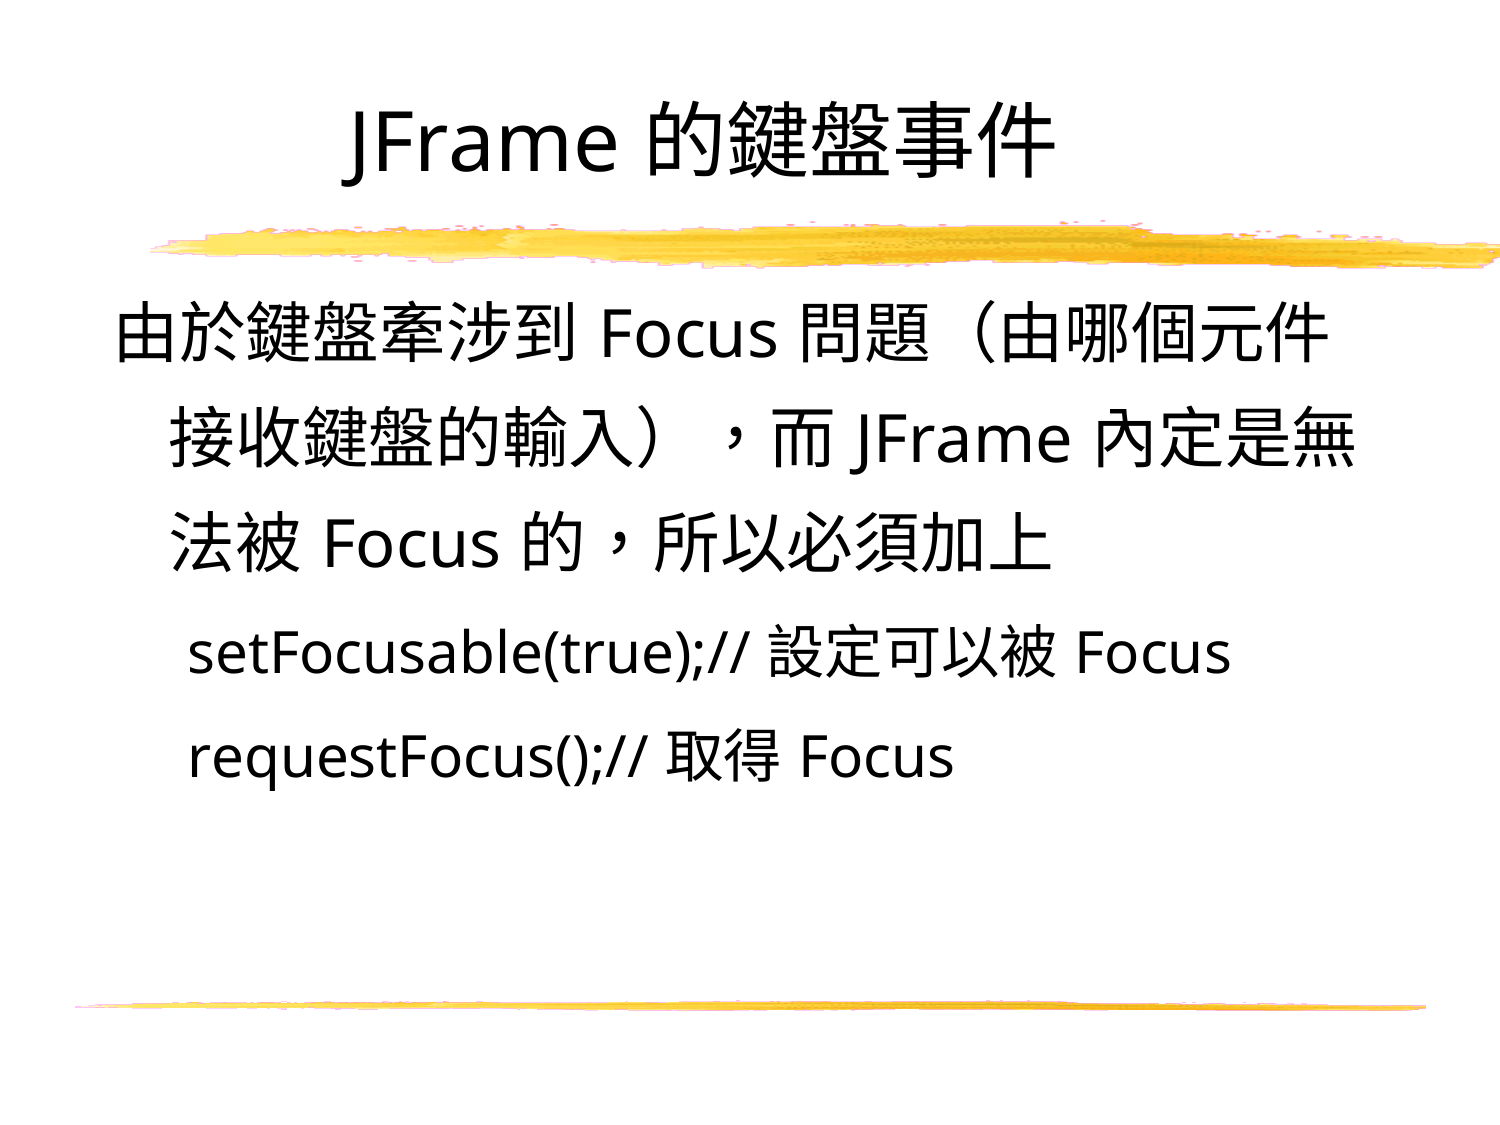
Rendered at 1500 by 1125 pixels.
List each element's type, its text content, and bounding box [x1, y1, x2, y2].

title JFrame的鍵盤事件 [66, 35, 1342, 225]
picture [75, 999, 1426, 1013]
list 由於鍵盤牽涉到Focus問題（由哪個元件接收鍵盤的輸入），而JFrame內定是無法被Focus的，所以必須加上 setFocusable(true);//設定可以被Focus requestFocus();//取得Focus [112, 272, 1388, 1000]
picture [150, 215, 1500, 279]
